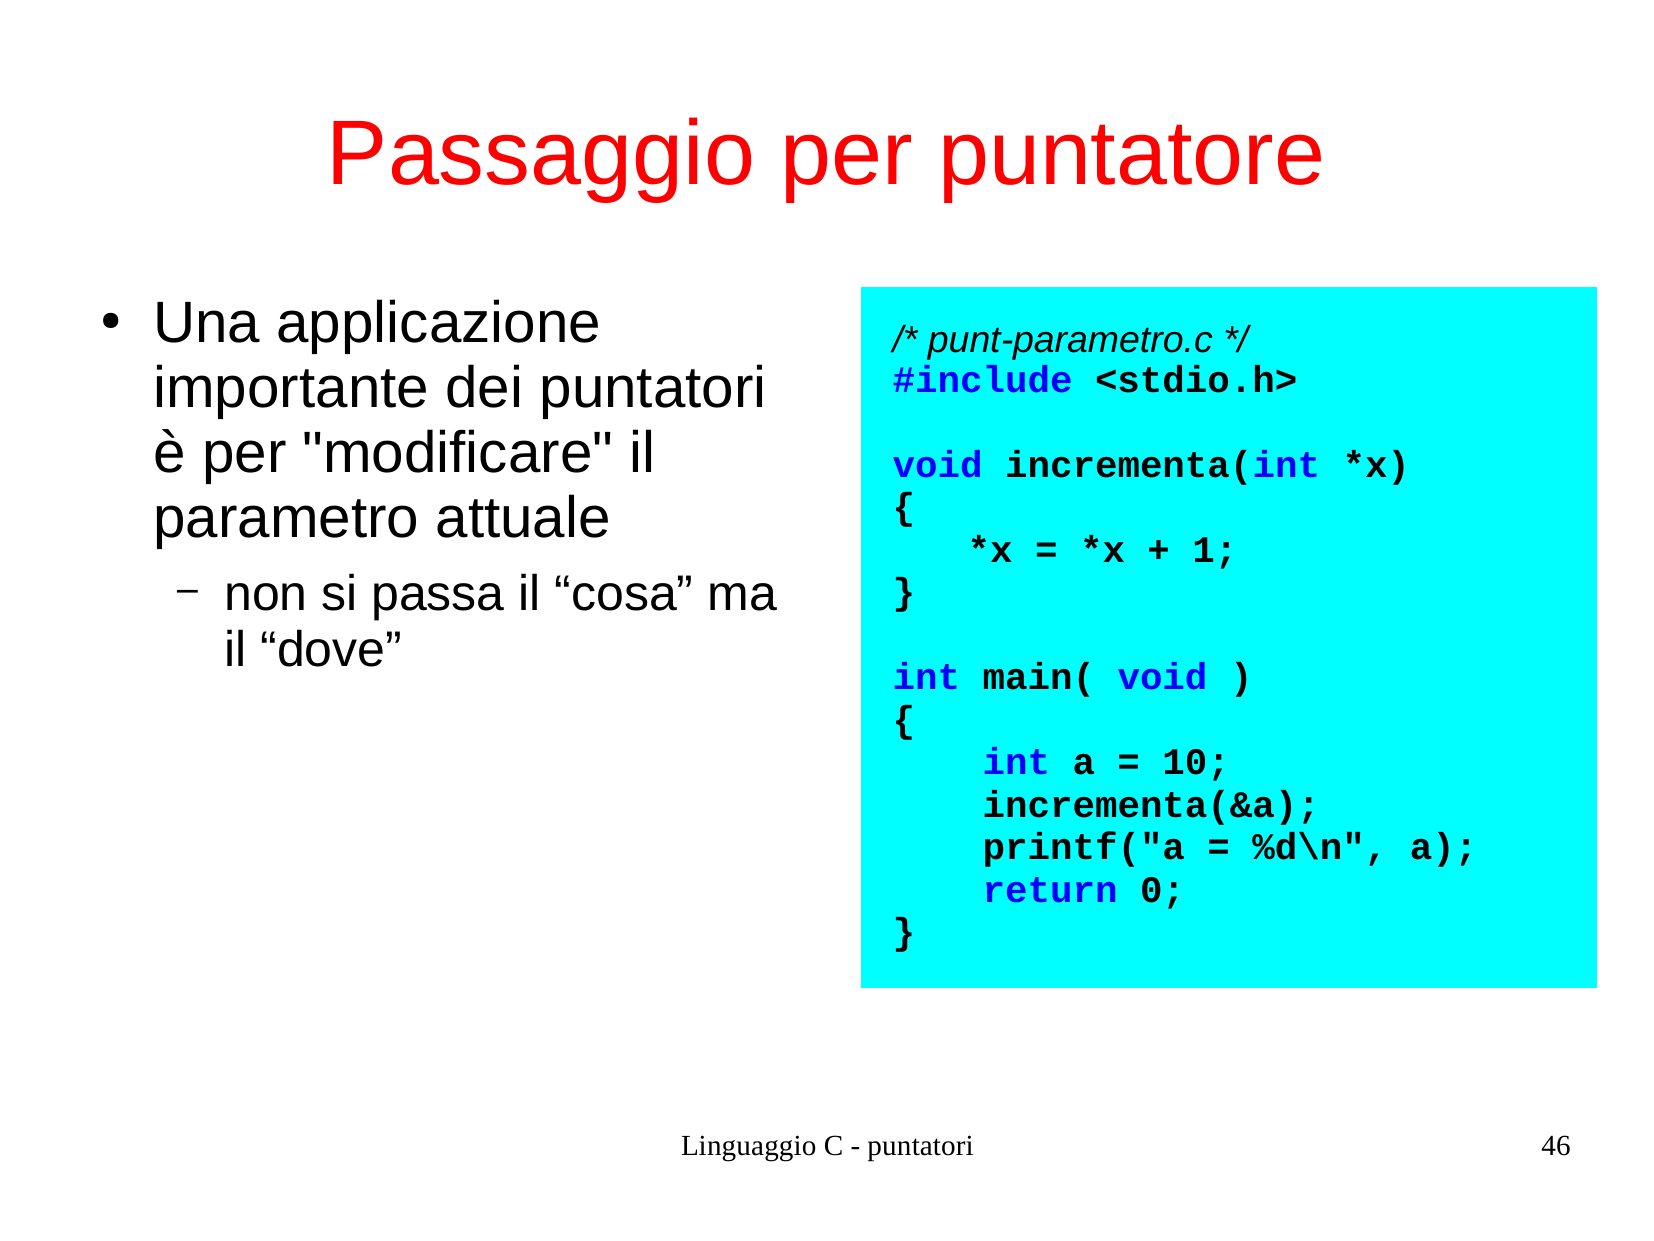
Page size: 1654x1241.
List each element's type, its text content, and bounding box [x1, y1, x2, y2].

text_box /* punt-parametro.c */ #include <stdio.h> void incrementa(int *x) { *x = *x + 1; } int main( void ) { int a = 10; incrementa(&a); printf("a = %d\n", a); return 0; } [862, 288, 1596, 987]
list Una applicazione importante dei puntatori è per "modificare" il parametro attuale non si passa il “cosa” ma il “dove” [82, 290, 809, 1109]
title Passaggio per puntatore [82, 49, 1571, 257]
